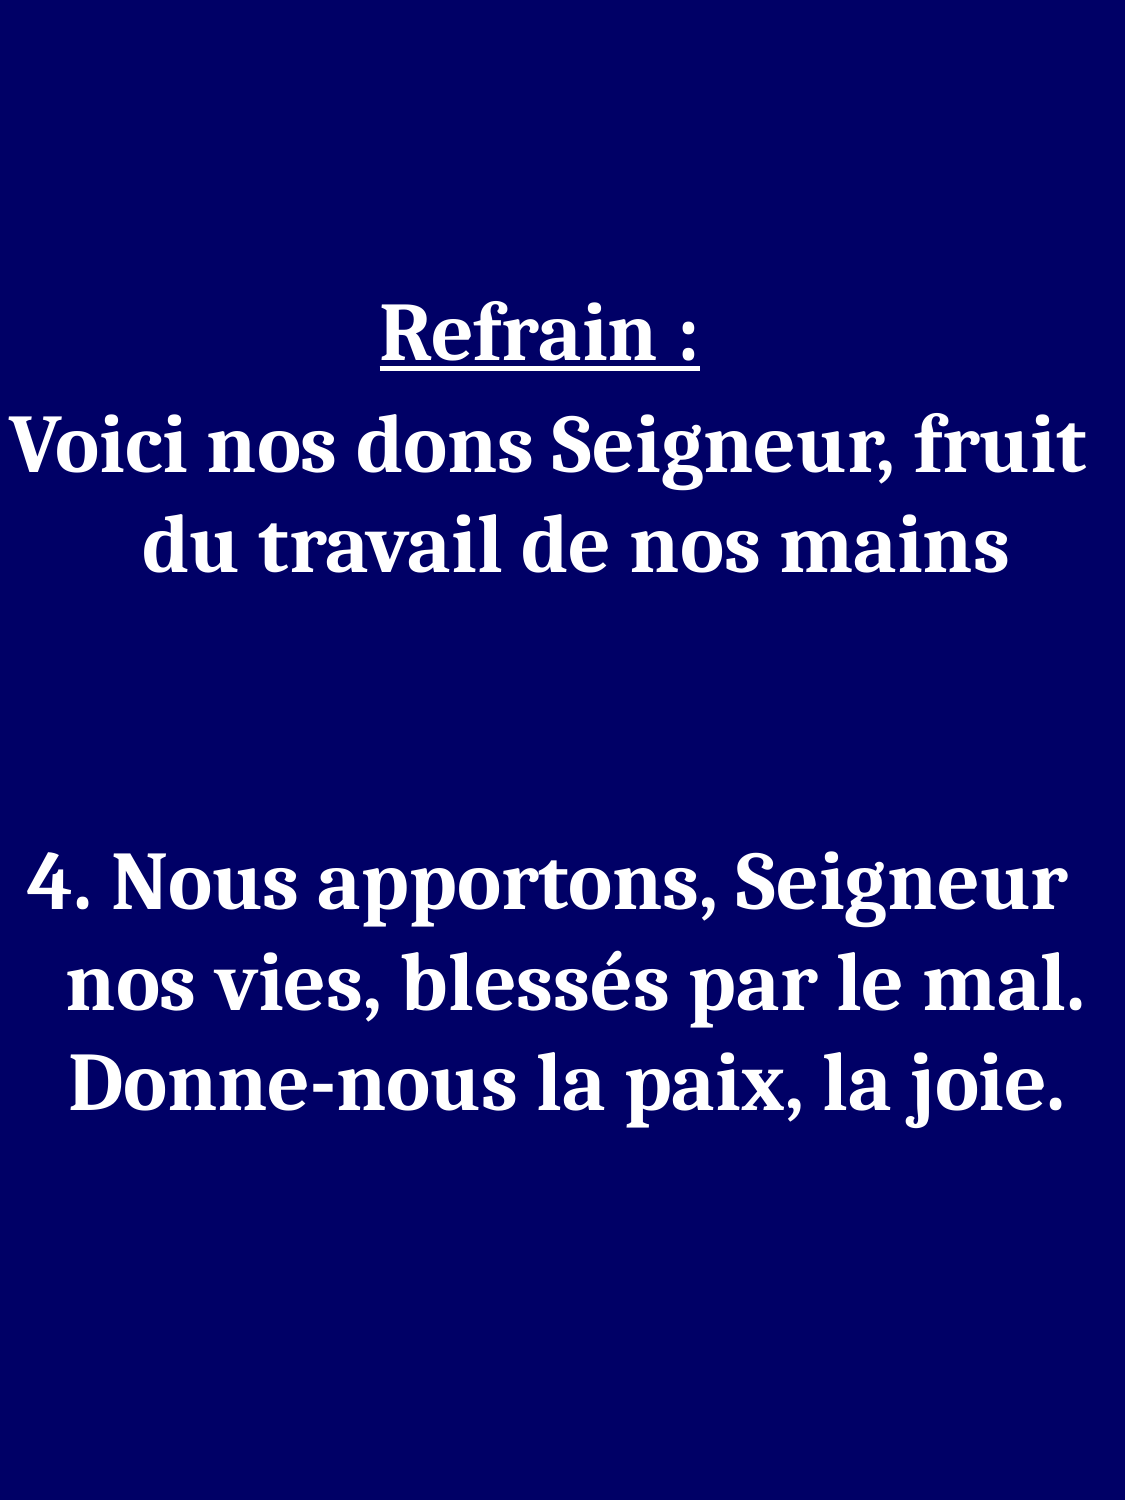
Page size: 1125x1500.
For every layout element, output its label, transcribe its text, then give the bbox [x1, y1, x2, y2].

text_box Refrain : Voici nos dons Seigneur, fruit du travail de nos mains 4. Nous apportons, Seigneur nos vies, blessés par le mal. Donne-nous la paix, la joie. [0, 29, 1125, 1471]
